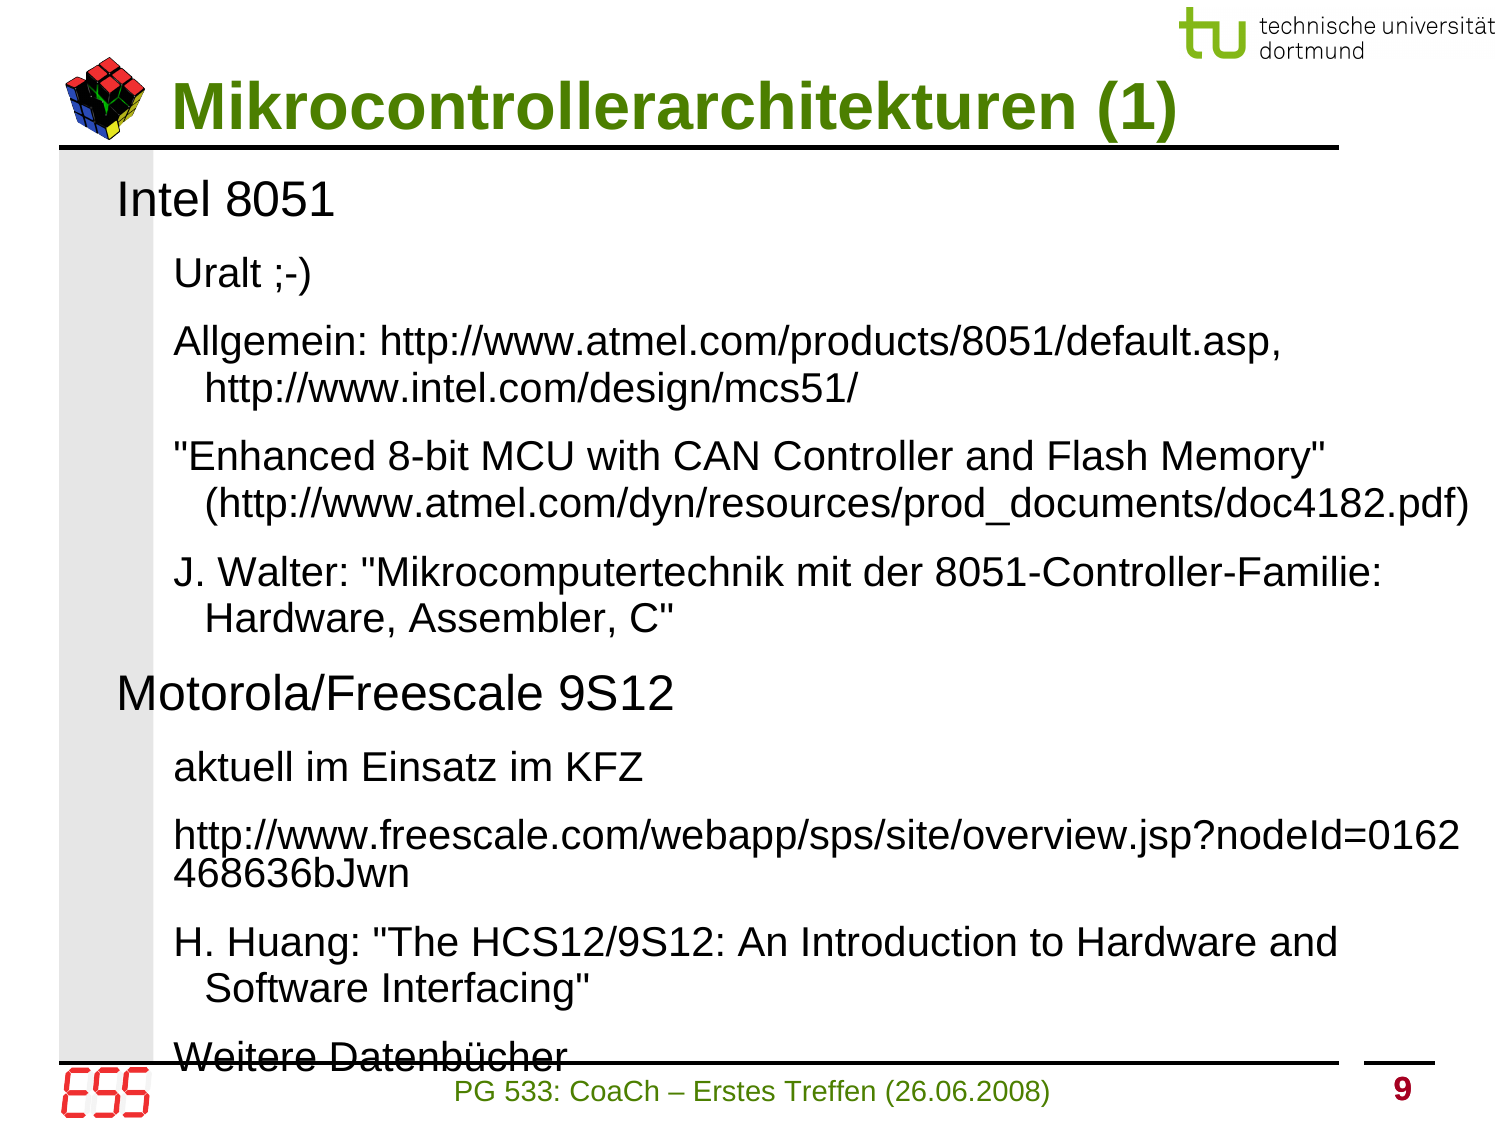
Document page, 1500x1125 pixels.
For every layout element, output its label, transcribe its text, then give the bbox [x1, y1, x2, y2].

picture [1179, 7, 1495, 59]
list Intel 8051 Uralt ;-) Allgemein: http://www.atmel.com/products/8051/default.asp, http://www.intel.com/design/mcs51/ "Enhanced 8-bit MCU with CAN Controller and Flash Memory" (http://www.atmel.com/dyn/resources/prod_documents/doc4182.pdf) J. Walter: "Mikrocomputertechnik mit der 8051-Controller-Familie: Hardware, Assembler, C" Motorola/Freescale 9S12 aktuell im Einsatz im KFZ http://www.freescale.com/webapp/sps/site/overview.jsp?nodeId=0162468636bJwn H. Huang: "The HCS12/9S12: An Introduction to Hardware and Software Interfacing" Weitere Datenbücher [116, 171, 1474, 1043]
picture [65, 57, 145, 140]
picture [61, 1067, 152, 1118]
title Mikrocontrollerarchitekturen (1) [171, 49, 1410, 159]
